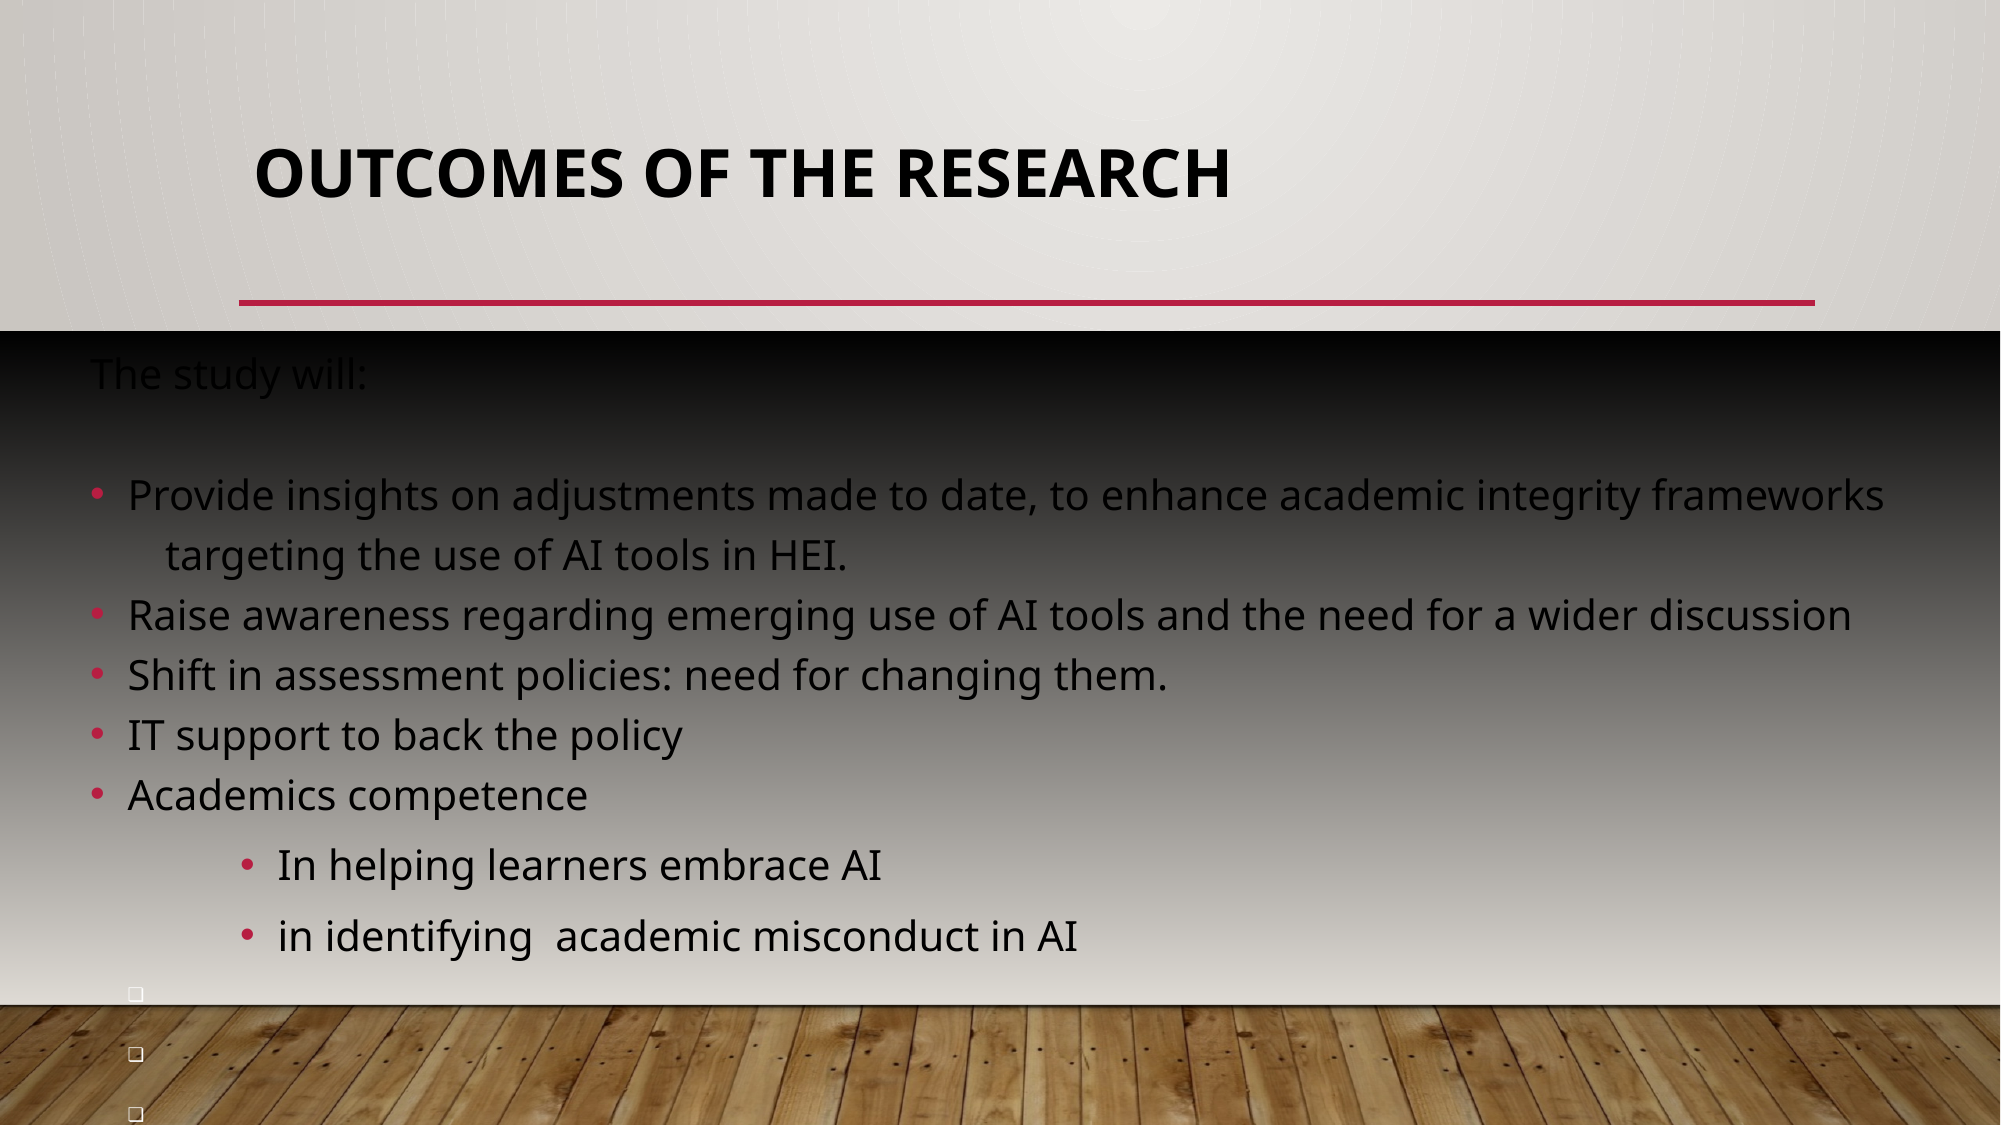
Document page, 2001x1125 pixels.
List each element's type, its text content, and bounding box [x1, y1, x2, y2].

title Outcomes of the research [238, 131, 1814, 305]
list The study will: Provide insights on adjustments made to date, to enhance academic integrity frameworks targeting the use of AI tools in HEI. Raise awareness regarding emerging use of AI tools and the need for a wider discussion Shift in assessment policies: need for changing them. IT support to back the policy Academics competence In helping learners embrace AI in identifying academic misconduct in AI [75, 330, 1986, 994]
